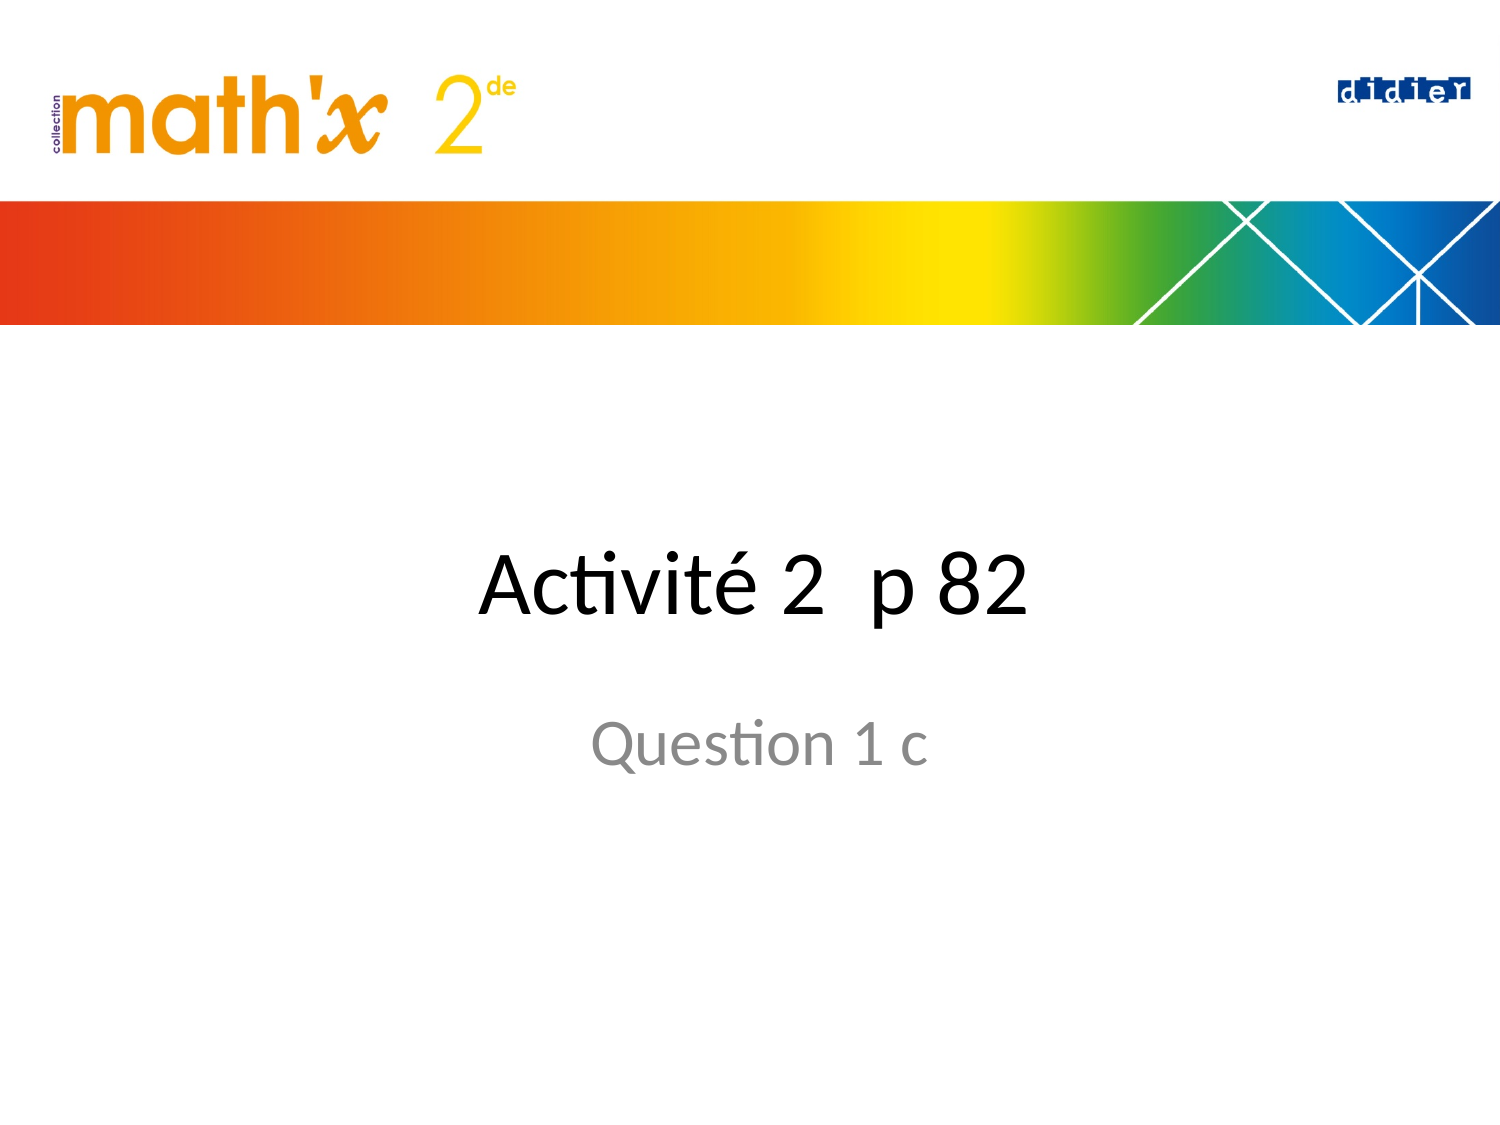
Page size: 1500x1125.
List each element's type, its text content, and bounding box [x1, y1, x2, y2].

text_box Question 1 c [234, 691, 1285, 979]
picture [0, 35, 1500, 325]
title Activité 2 p 82 [117, 456, 1393, 699]
